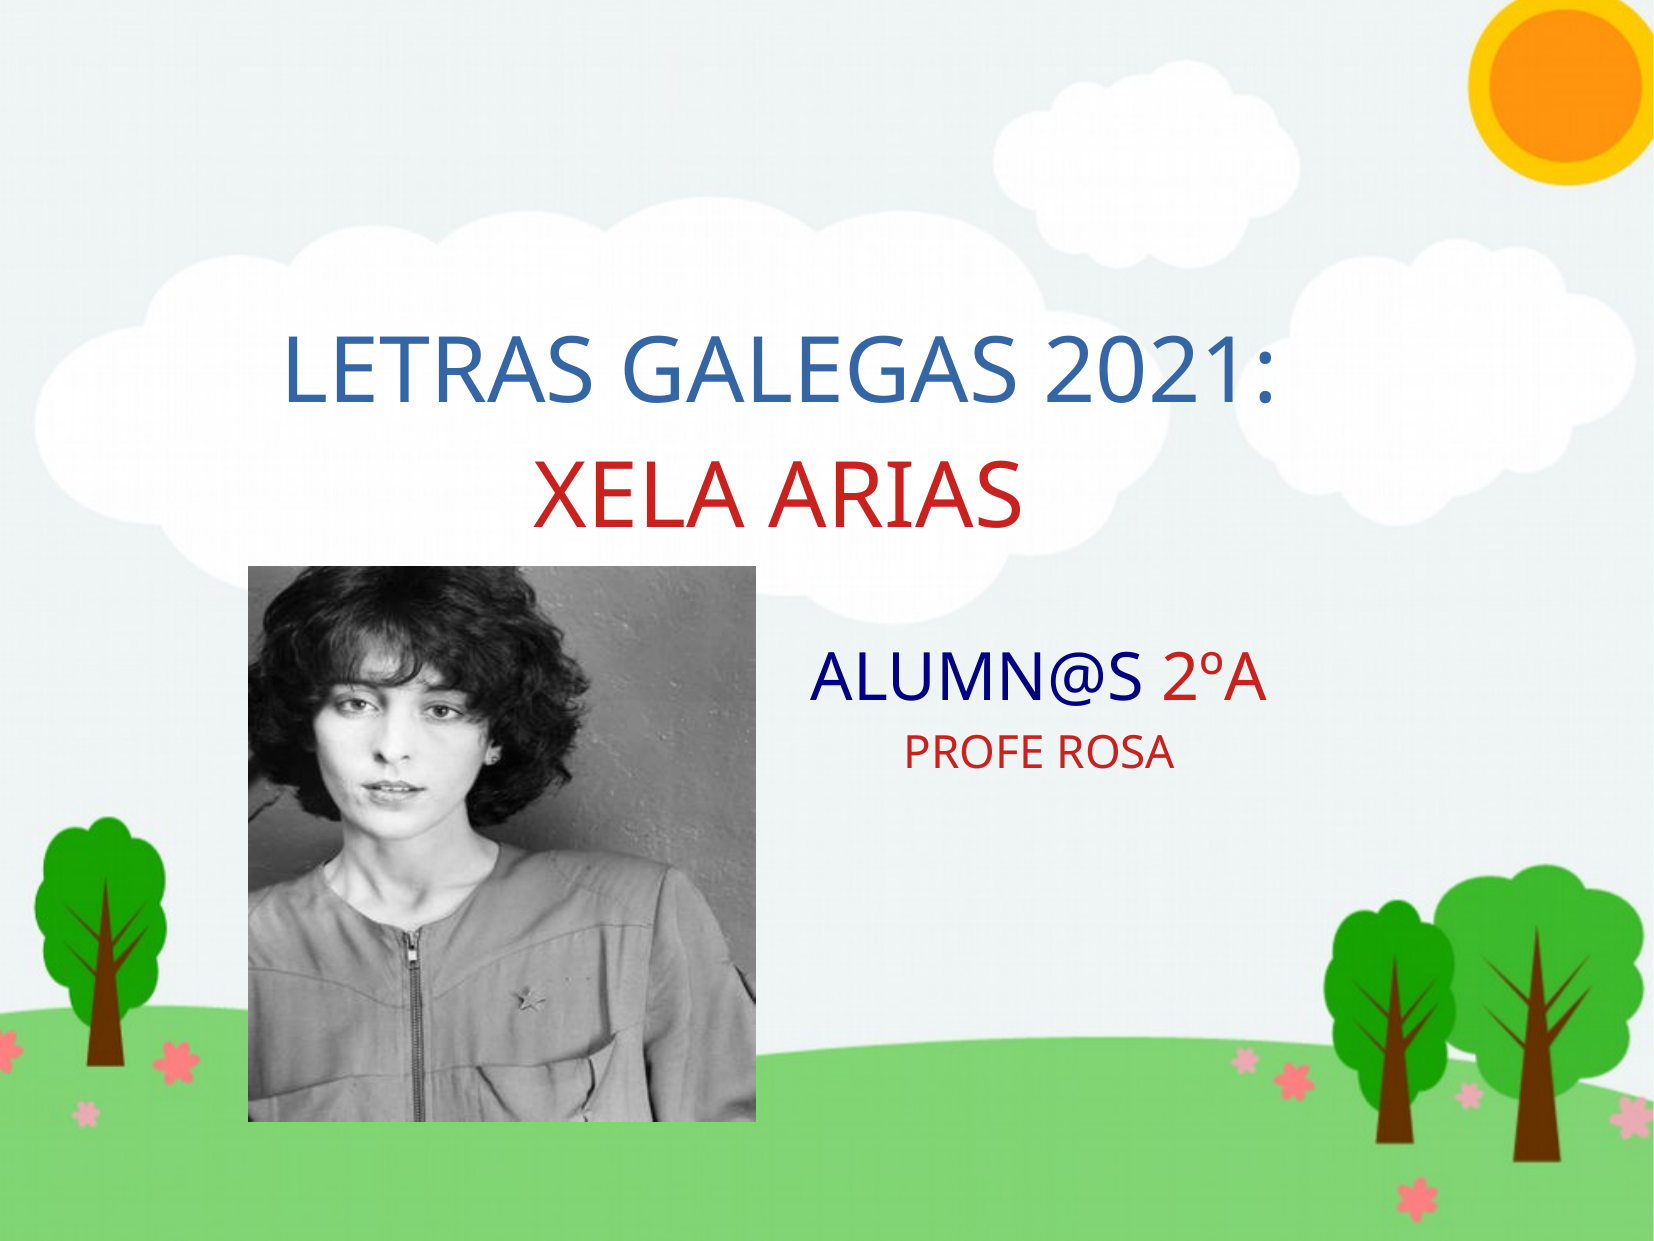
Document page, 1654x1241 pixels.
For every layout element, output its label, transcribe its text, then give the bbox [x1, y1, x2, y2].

picture [0, 0, 1654, 1241]
title LETRAS GALEGAS 2021: XELA ARIAS [47, 283, 1512, 577]
subtitle ALUMN@S 2ºA PROFE ROSA [756, 625, 1465, 786]
